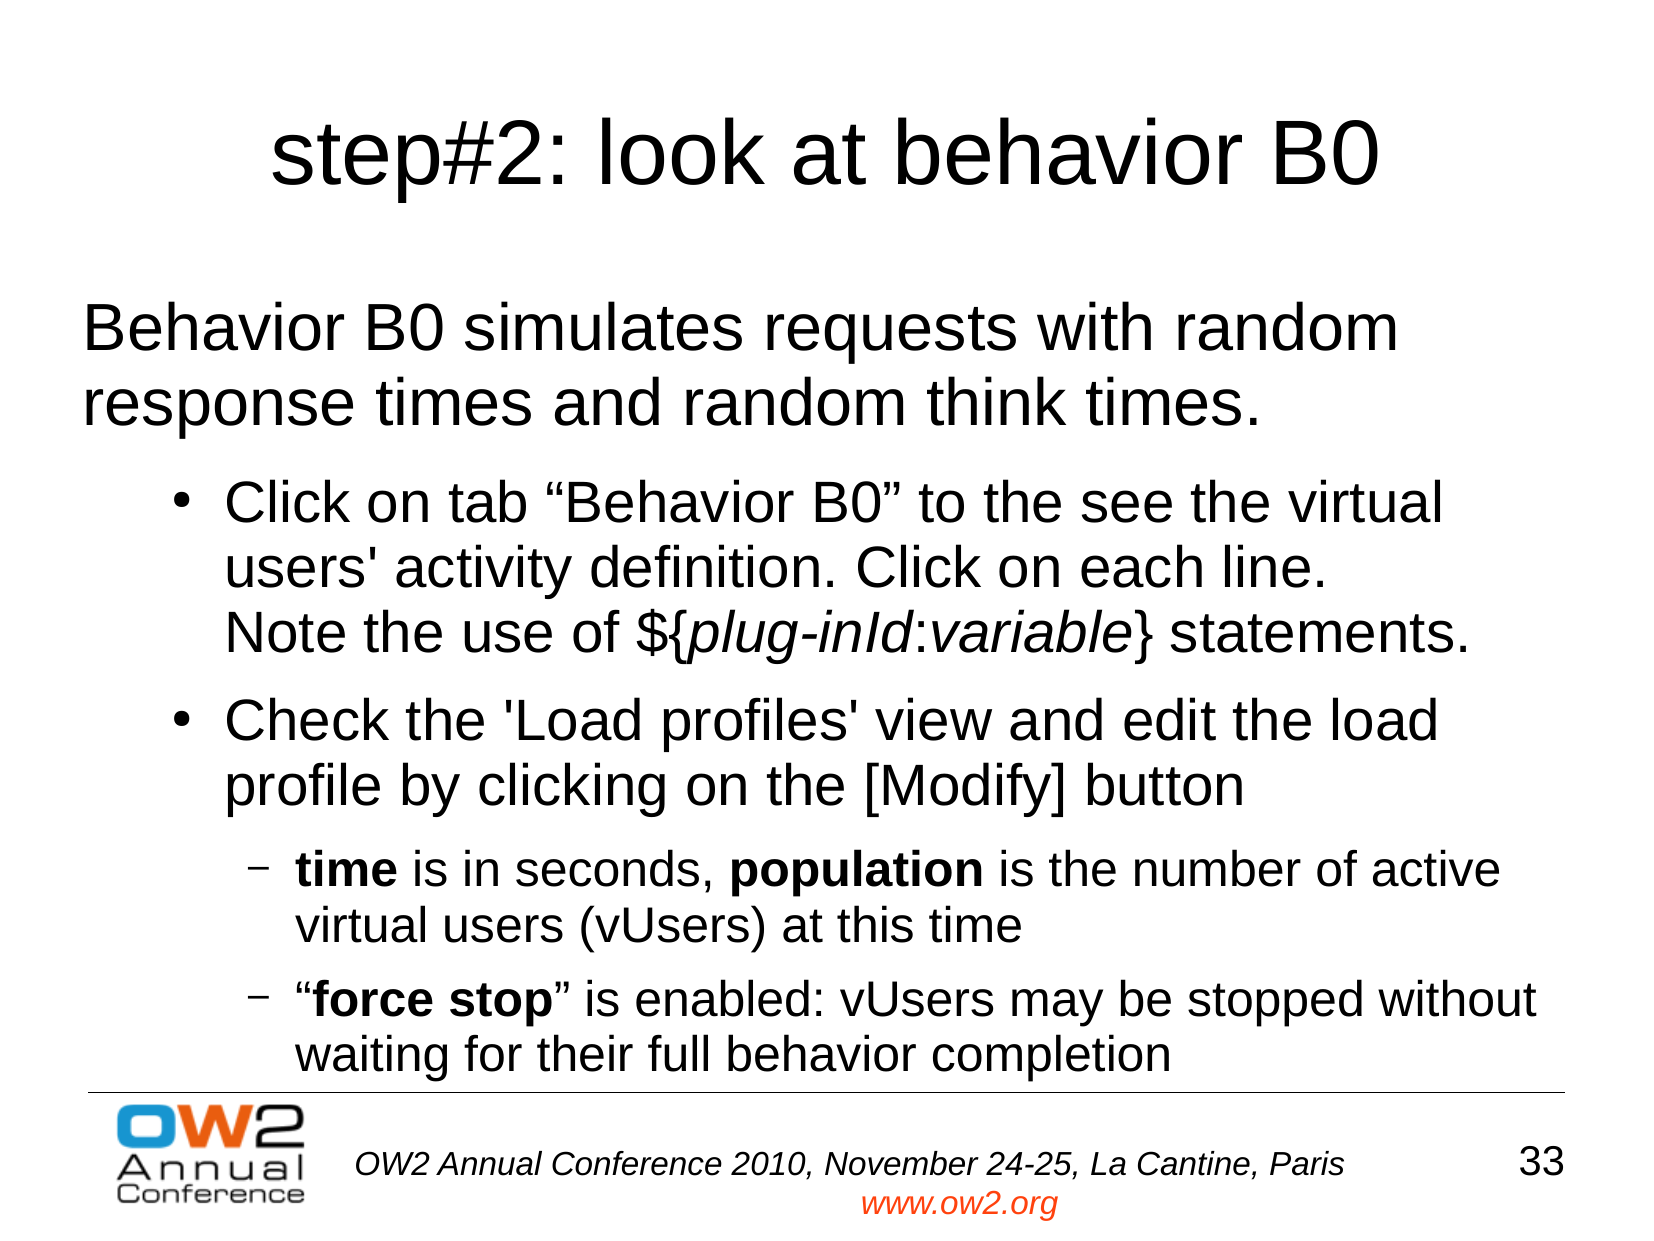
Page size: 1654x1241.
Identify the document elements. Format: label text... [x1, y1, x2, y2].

list Behavior B0 simulates requests with random response times and random think times. Click on tab “Behavior B0” to the see the virtual users' activity definition. Click on each line. Note the use of ${plug-inId:variable} statements. Check the 'Load profiles' view and edit the load profile by clicking on the [Modify] button time is in seconds, population is the number of active virtual users (vUsers) at this time “force stop” is enabled: vUsers may be stopped without waiting for their full behavior completion [82, 290, 1571, 1109]
title step#2: look at behavior B0 [82, 49, 1571, 257]
picture [88, 1109, 333, 1213]
